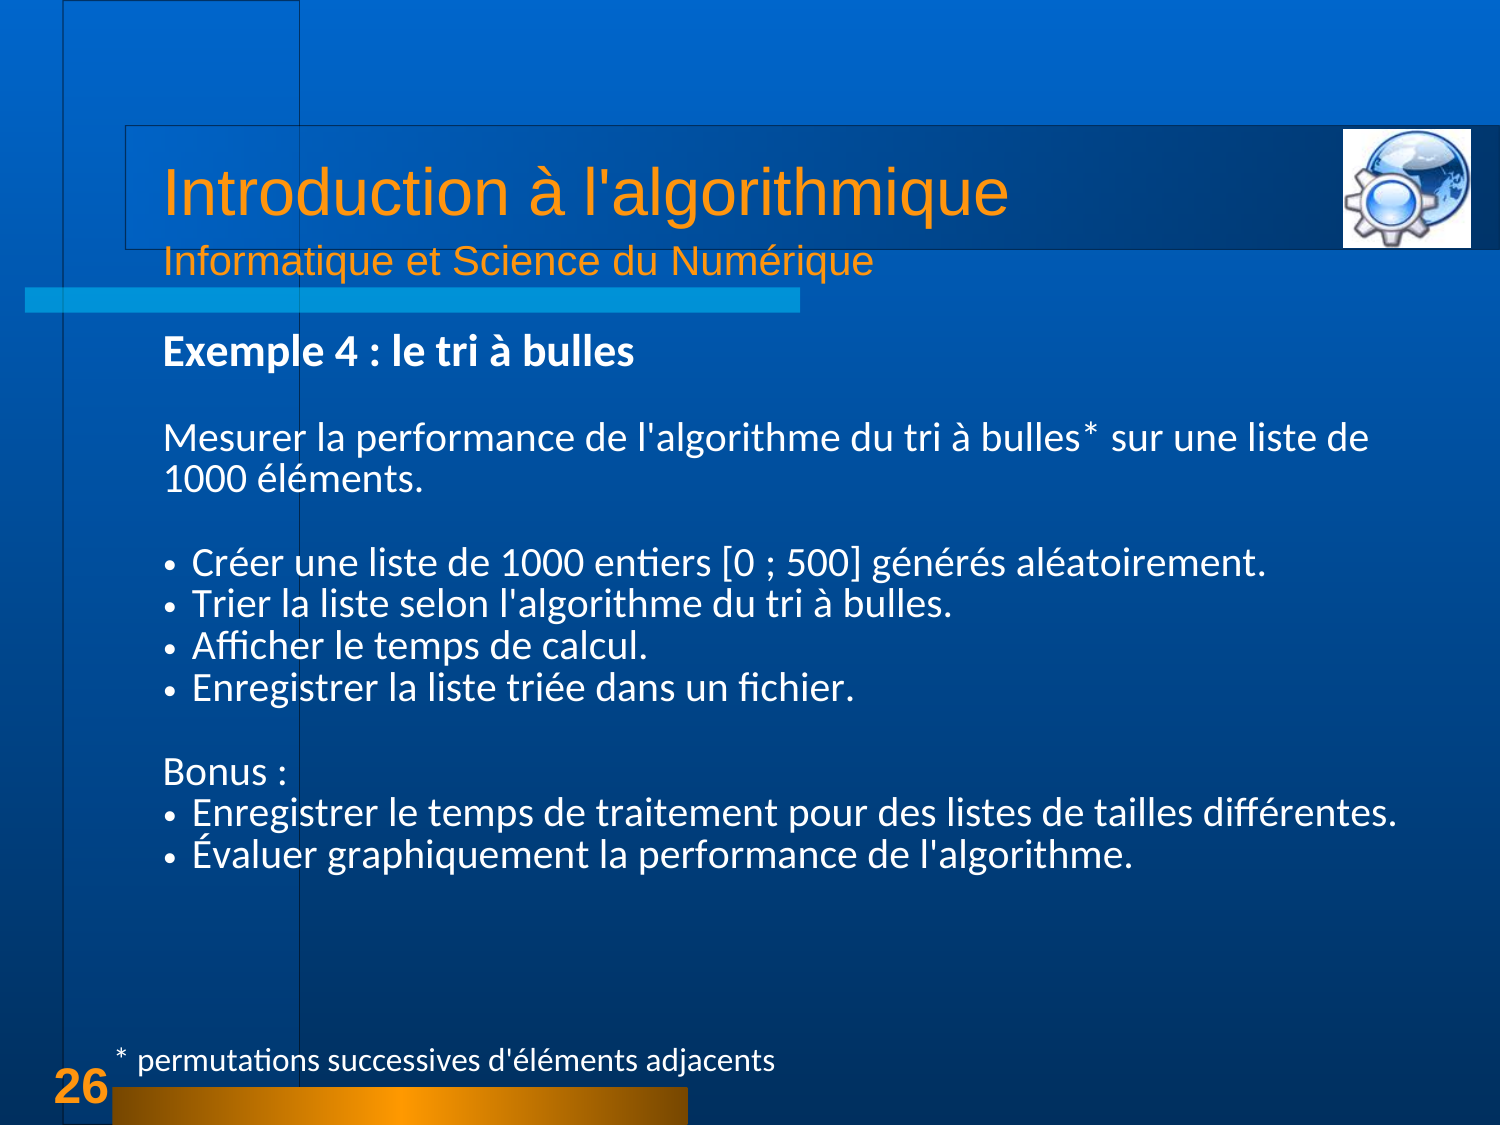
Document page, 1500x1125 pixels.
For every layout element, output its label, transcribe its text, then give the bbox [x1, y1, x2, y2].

text_box * permutations successives d'éléments adjacents [98, 1039, 1152, 1095]
picture [1343, 129, 1471, 248]
text_box Exemple 4 : le tri à bulles Mesurer la performance de l'algorithme du tri à bulles* sur une liste de 1000 éléments. Créer une liste de 1000 entiers [0 ; 500] générés aléatoirement. Trier la liste selon l'algorithme du tri à bulles. Afficher le temps de calcul. Enregistrer la liste triée dans un fichier. Bonus : Enregistrer le temps de traitement pour des listes de tailles différentes. Évaluer graphiquement la performance de l'algorithme. [147, 324, 1418, 1059]
